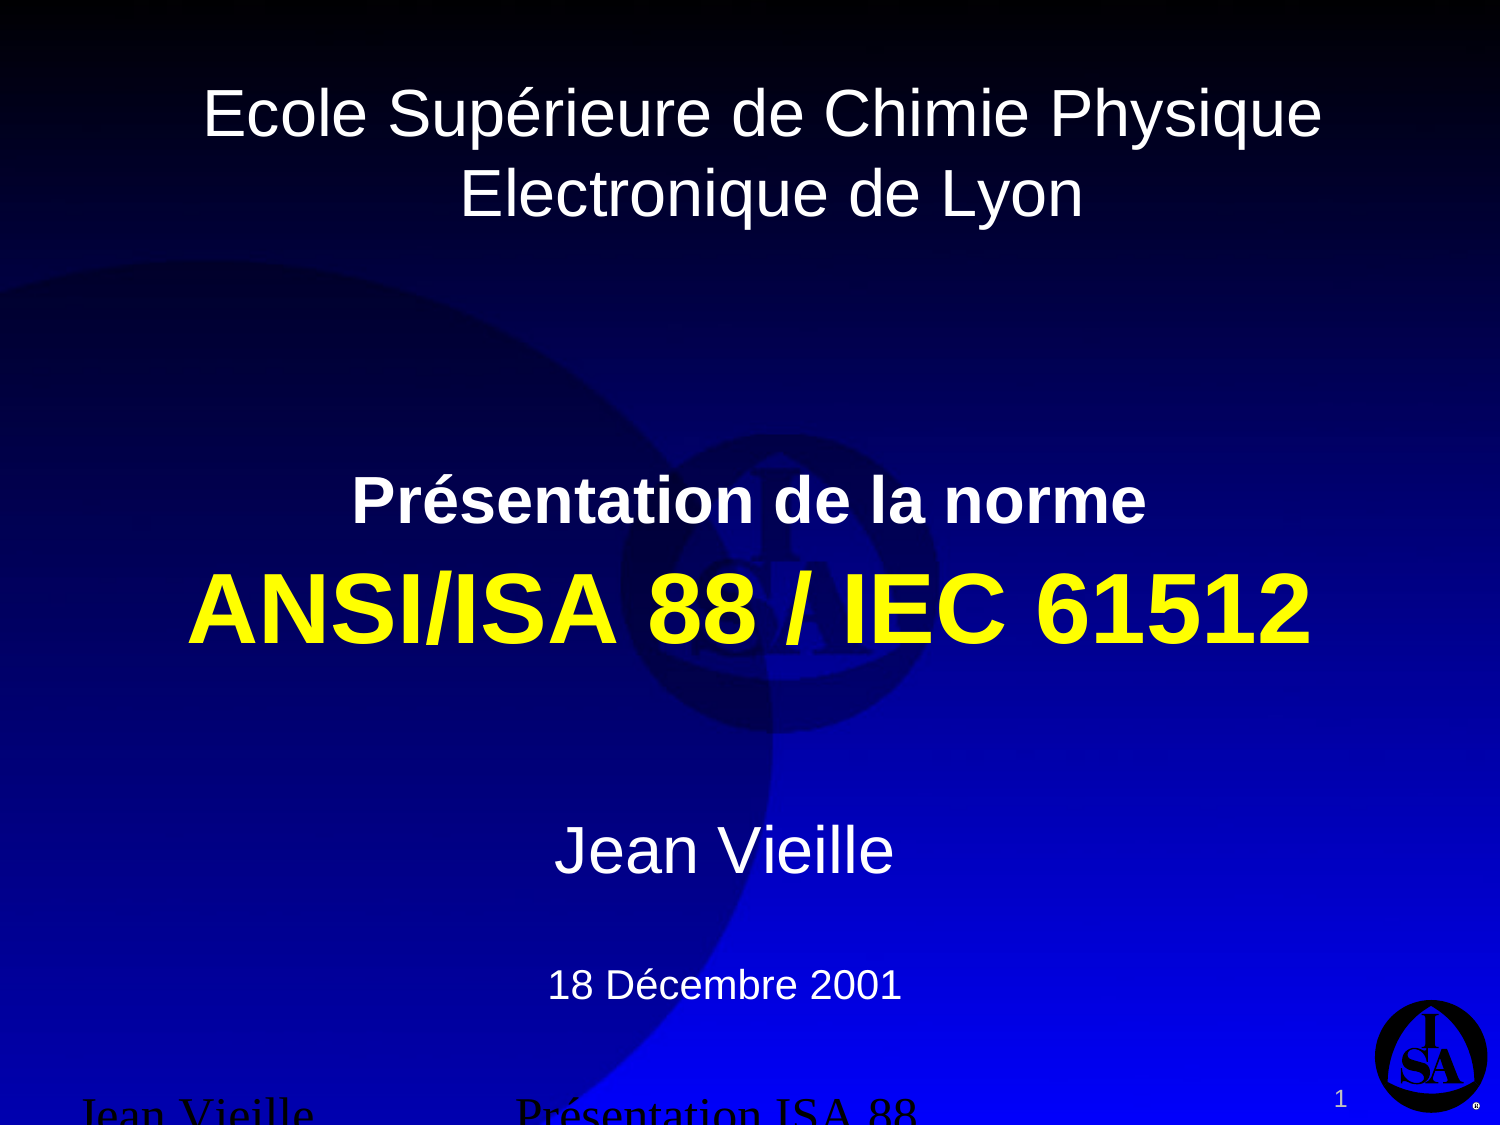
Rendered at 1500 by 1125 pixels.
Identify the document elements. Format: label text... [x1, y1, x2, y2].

picture [607, 1110, 617, 1118]
picture [234, 1110, 244, 1118]
subtitle Jean Vieille 18 Décembre 2001 [112, 799, 1338, 1016]
picture [828, 1121, 843, 1125]
picture [631, 1111, 640, 1125]
picture [898, 1116, 911, 1125]
picture [830, 1103, 841, 1118]
picture [899, 1101, 910, 1114]
picture [298, 1110, 308, 1118]
picture [102, 1110, 112, 1118]
picture [874, 1101, 885, 1114]
picture [873, 1116, 886, 1125]
text_box Ecole Supérieure de Chimie Physique Electronique de Lyon [187, 62, 1340, 238]
picture [524, 1101, 535, 1117]
picture [668, 1120, 677, 1125]
picture [718, 1110, 731, 1125]
picture [565, 1110, 575, 1118]
picture [148, 1111, 157, 1125]
title Présentation de la norme ANSI/ISA 88 / IEC 61512 [112, 416, 1388, 671]
picture [124, 1120, 133, 1125]
picture [0, 0, 1500, 1125]
picture [745, 1111, 754, 1125]
